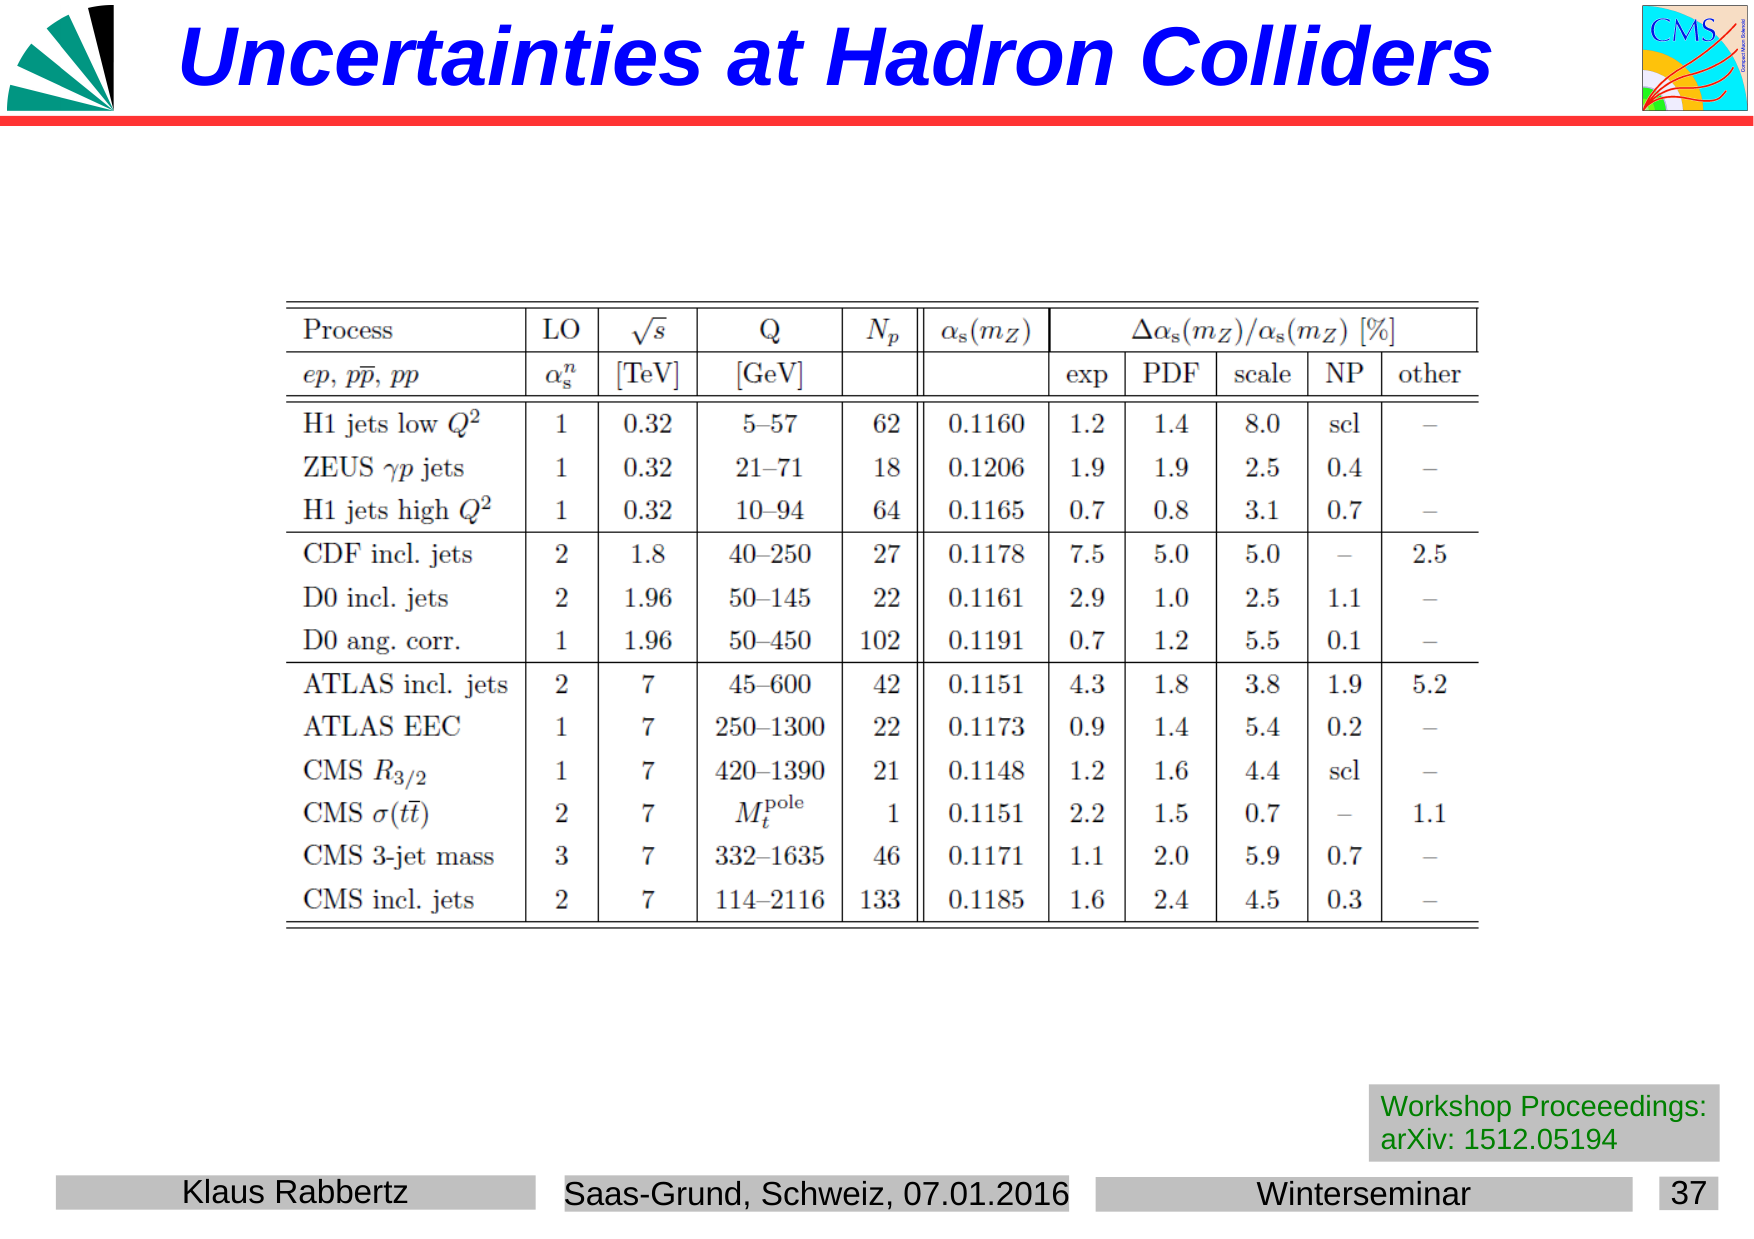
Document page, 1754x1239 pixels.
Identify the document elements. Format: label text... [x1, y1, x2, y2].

picture [1642, 5, 1748, 111]
picture [270, 290, 1490, 950]
text_box Workshop Proceeedings: arXiv: 1512.05194 [1368, 1084, 1720, 1162]
picture [7, 5, 114, 112]
title Uncertainties at Hadron Colliders [129, 0, 1545, 114]
